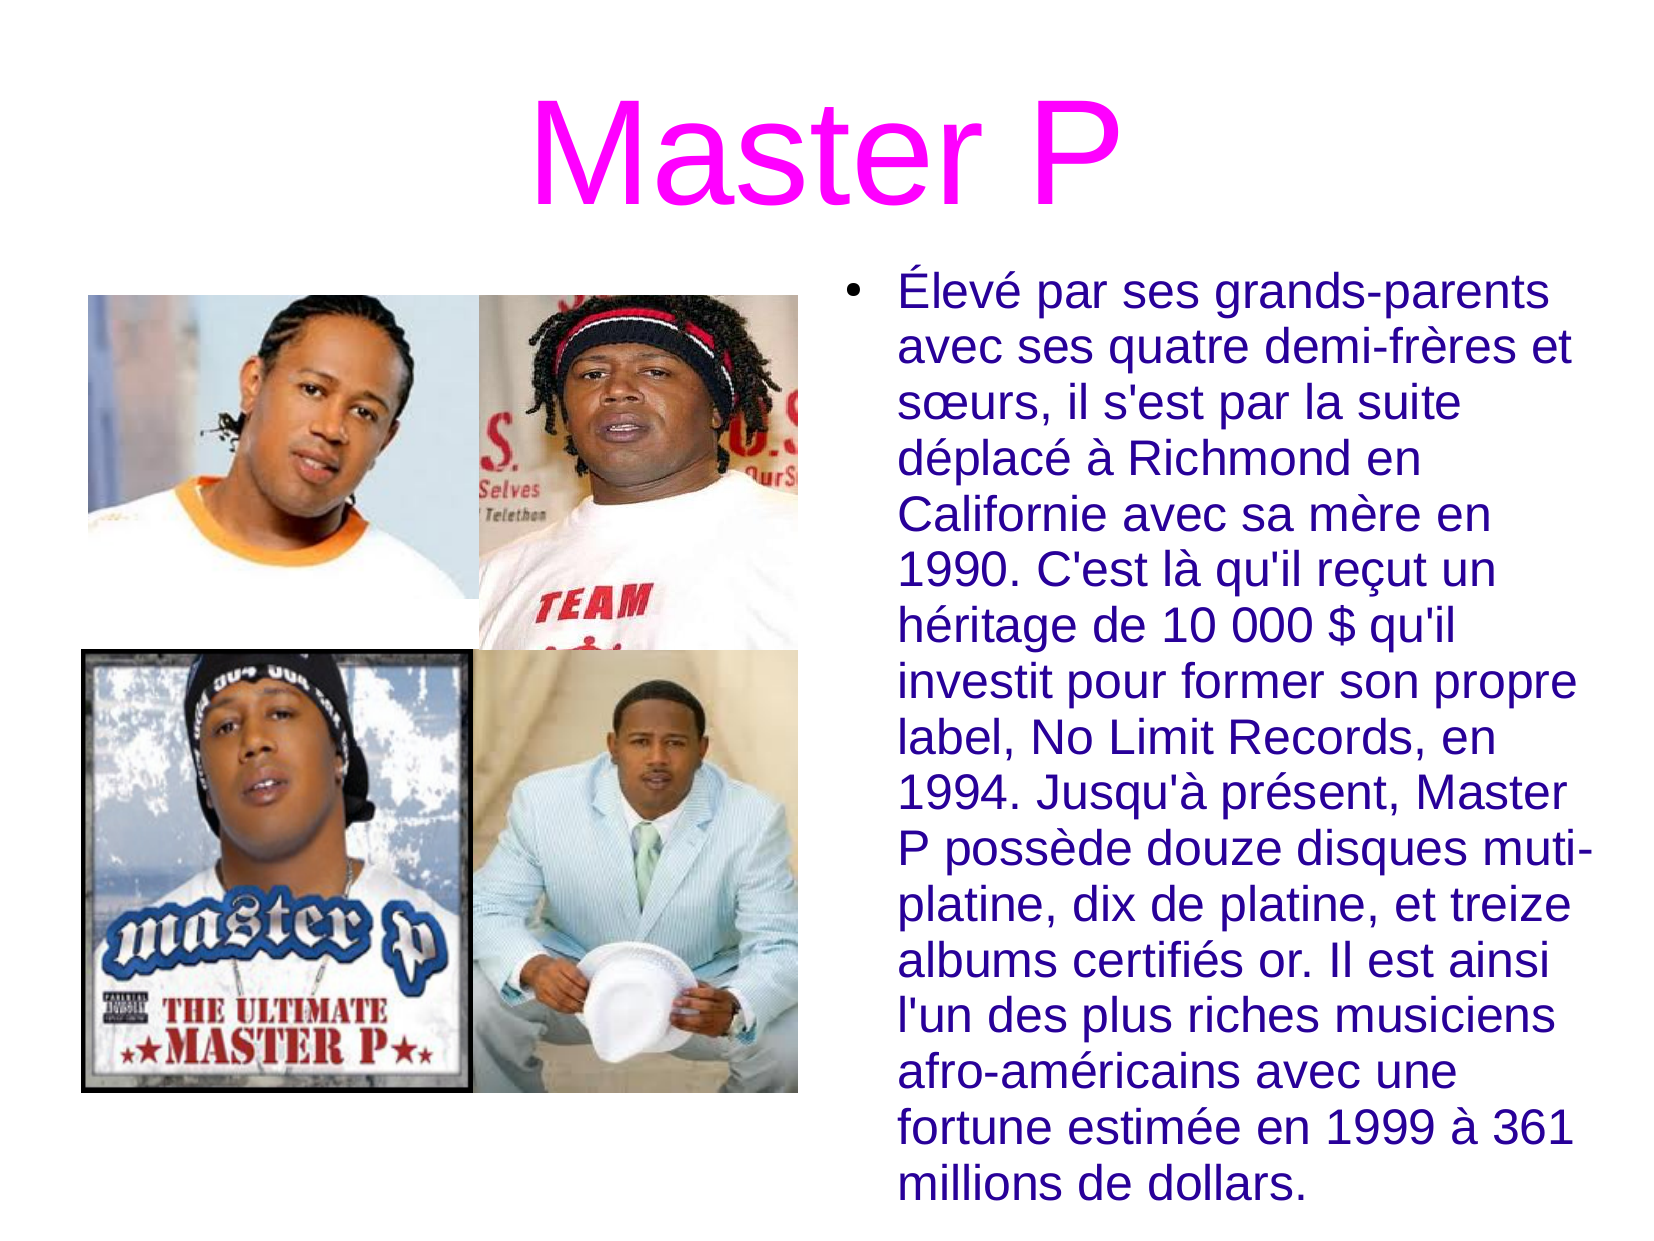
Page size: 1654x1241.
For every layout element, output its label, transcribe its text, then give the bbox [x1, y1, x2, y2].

title Master P [82, 56, 1571, 250]
picture [81, 290, 809, 1109]
list Élevé par ses grands-parents avec ses quatre demi-frères et sœurs, il s'est par la suite déplacé à Richmond en Californie avec sa mère en 1990. C'est là qu'il reçut un héritage de 10 000 $ qu'il investit pour former son propre label, No Limit Records, en 1994. Jusqu'à présent, Master P possède douze disques muti-platine, dix de platine, et treize albums certifiés or. Il est ainsi l'un des plus riches musiciens afro-américains avec une fortune estimée en 1999 à 361 millions de dollars. [826, 262, 1612, 1211]
